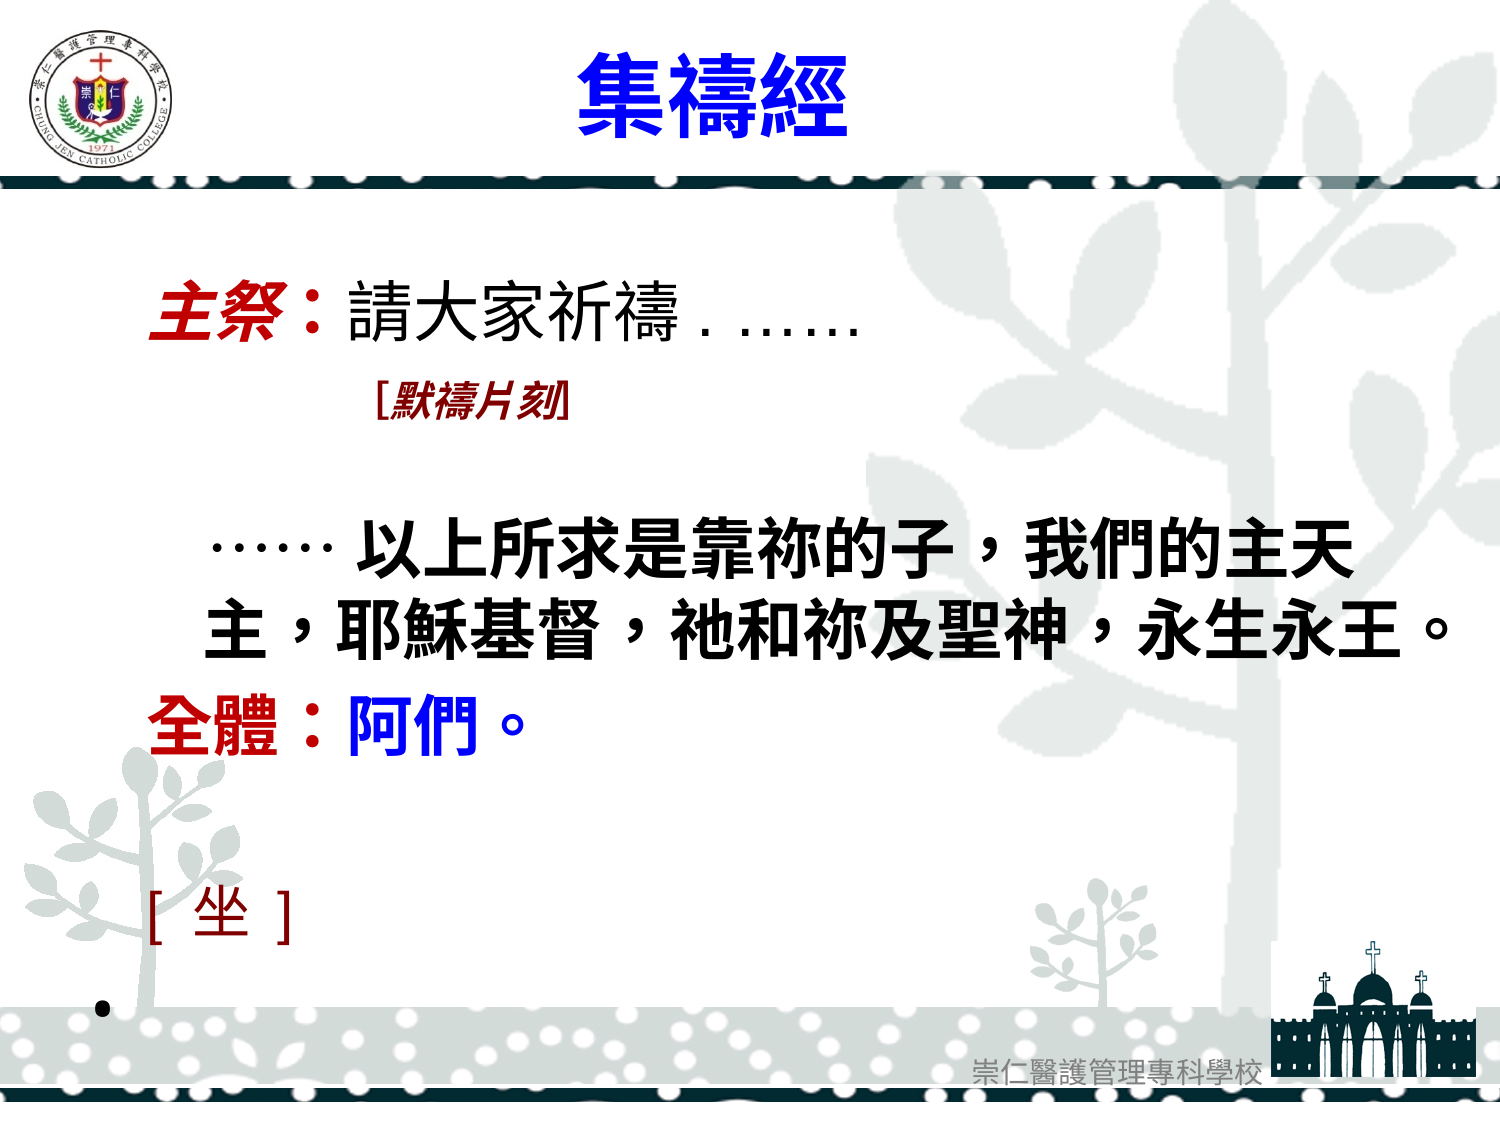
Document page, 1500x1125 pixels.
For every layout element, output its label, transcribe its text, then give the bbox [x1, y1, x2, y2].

title 集禱經 [147, 31, 1280, 154]
list 主祭：請大家祈禱. …… ［默禱片刻］ ……以上所求是靠祢的子，我們的主天主，耶穌基督，祂和祢及聖神，永生永王。 全體：阿們。 [ 坐 ] [75, 262, 1426, 1005]
text_box 崇仁醫護管理專科學校 [879, 1046, 1355, 1125]
